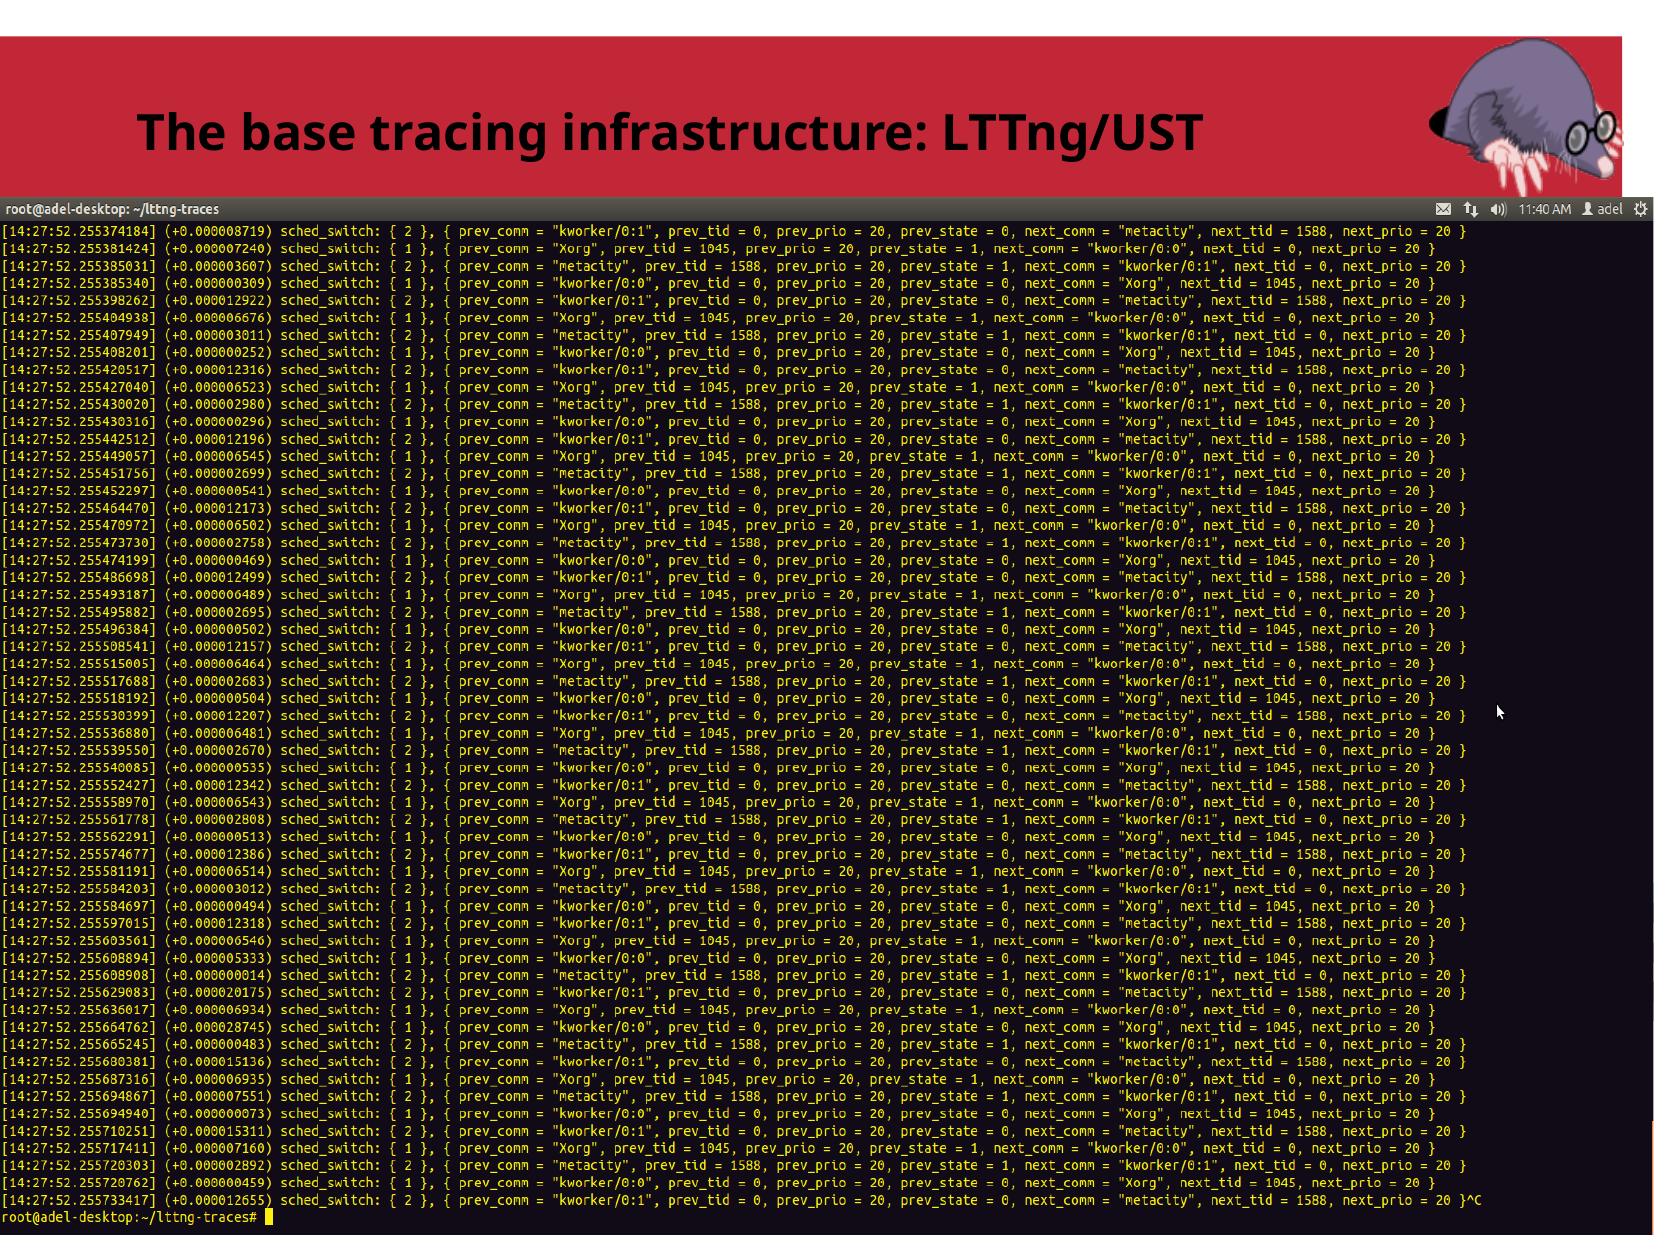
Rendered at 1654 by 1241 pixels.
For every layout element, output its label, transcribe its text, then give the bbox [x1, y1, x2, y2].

picture [0, 38, 1654, 1235]
title The base tracing infrastructure: LTTng/UST [103, 62, 1429, 168]
